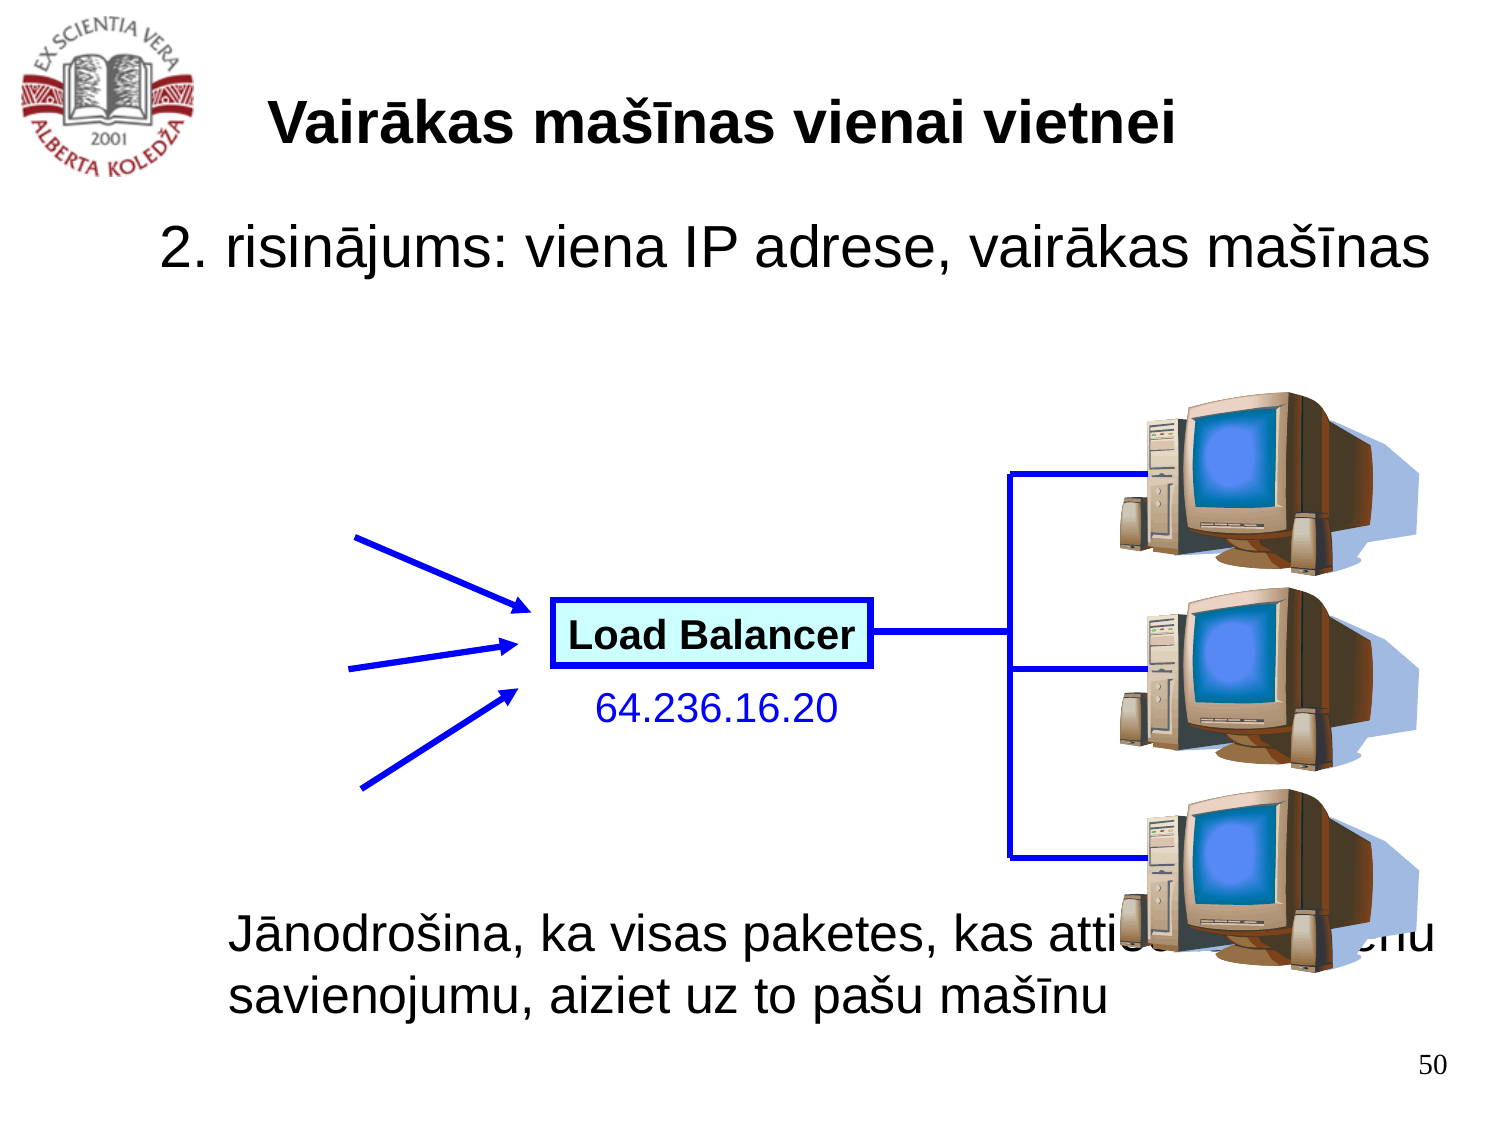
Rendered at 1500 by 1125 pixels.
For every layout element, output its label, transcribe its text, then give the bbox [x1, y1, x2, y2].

text_box Load Balancer [553, 600, 871, 666]
picture [21, 16, 194, 177]
list 2. risinājums: viena IP adrese, vairākas mašīnas Jānodrošina, ka visas paketes, kas attiecas uz vienu savienojumu, aiziet uz to pašu mašīnu [74, 200, 1463, 1101]
title Vairākas mašīnas vienai vietnei [50, 62, 1374, 175]
picture [1120, 392, 1420, 577]
text_box 64.236.16.20 [568, 673, 854, 739]
picture [1120, 587, 1420, 772]
picture [1120, 789, 1420, 973]
